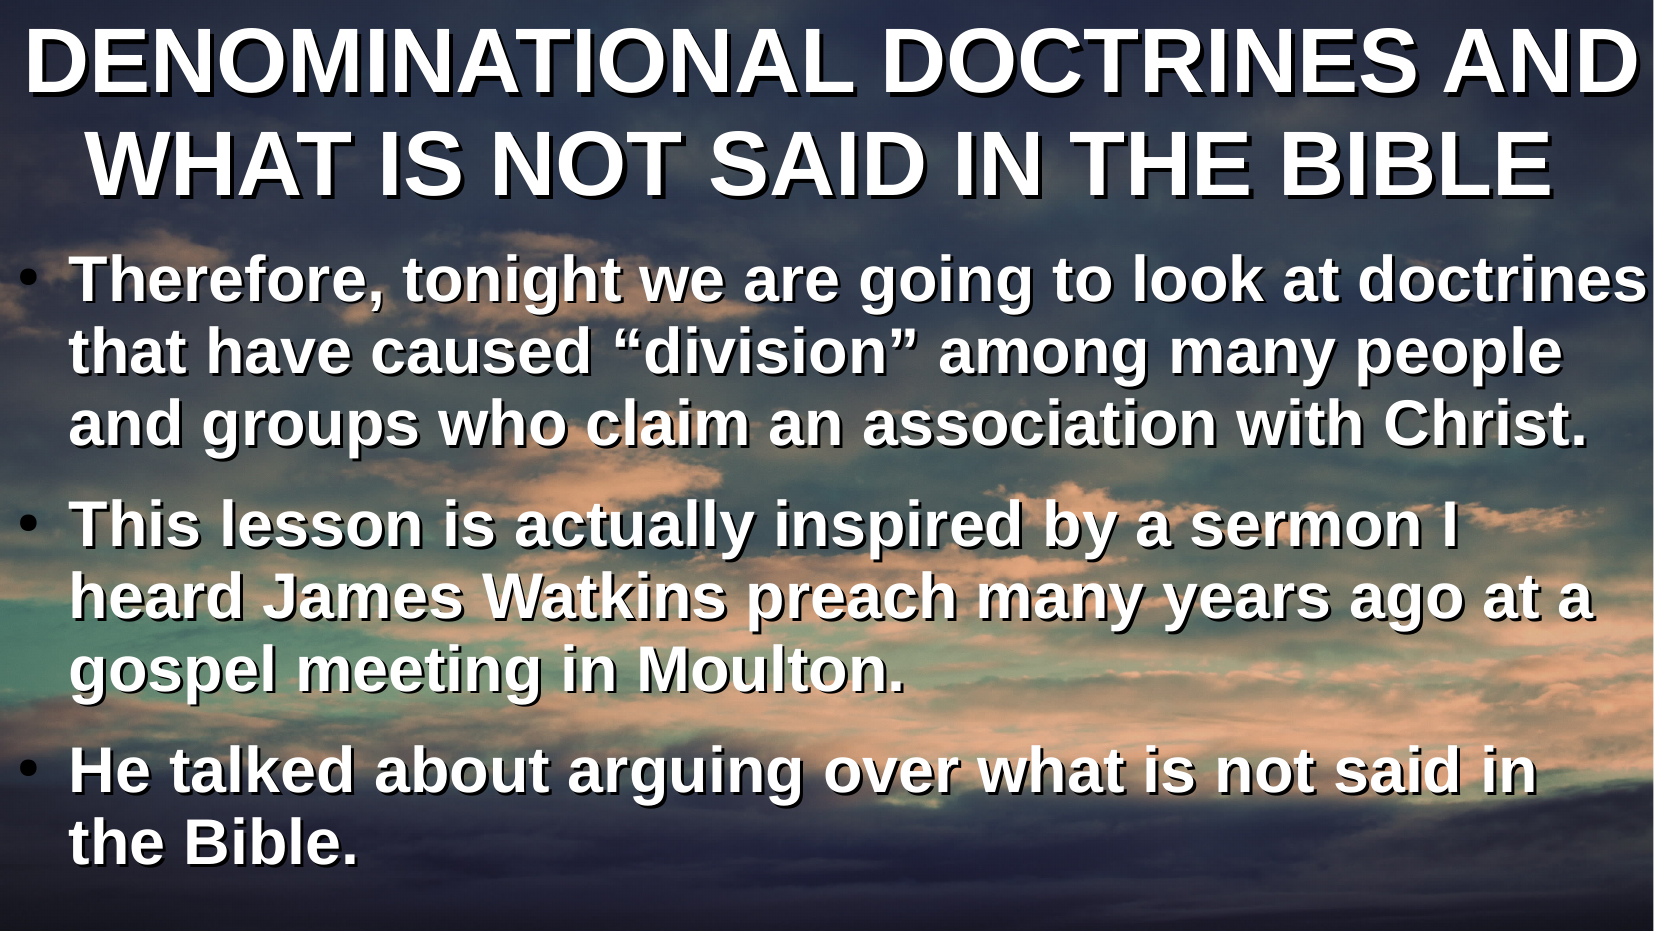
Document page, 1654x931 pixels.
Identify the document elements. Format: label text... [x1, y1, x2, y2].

picture [0, 0, 1654, 242]
title DENOMINATIONAL DOCTRINES AND WHAT IS NOT SAID IN THE BIBLE [15, 9, 1651, 216]
list Therefore, tonight we are going to look at doctrines that have caused “division” among many people and groups who claim an association with Christ. This lesson is actually inspired by a sermon I heard James Watkins preach many years ago at a gospel meeting in Moulton. He talked about arguing over what is not said in the Bible. [0, 242, 1654, 931]
